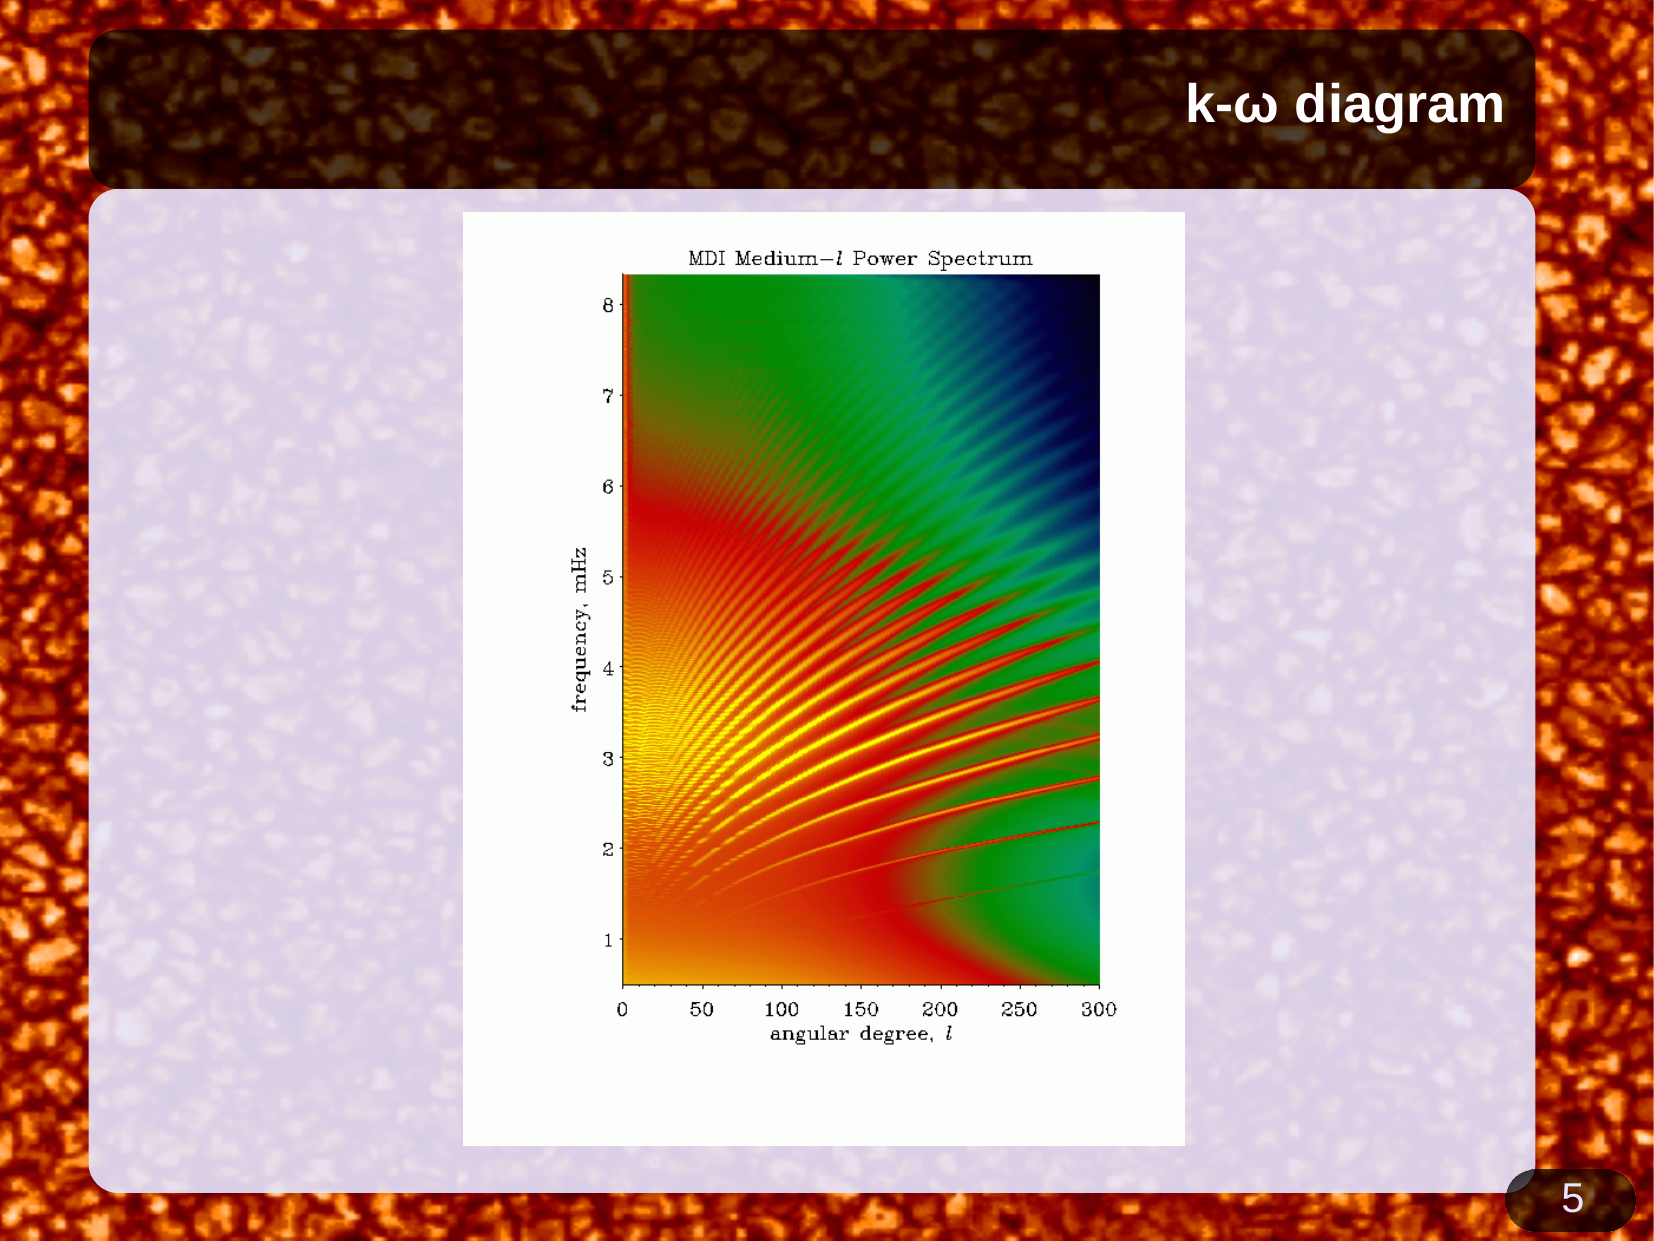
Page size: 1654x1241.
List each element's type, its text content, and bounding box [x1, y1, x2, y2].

picture [0, 0, 1654, 1241]
title k-ω diagram [118, 59, 1506, 148]
